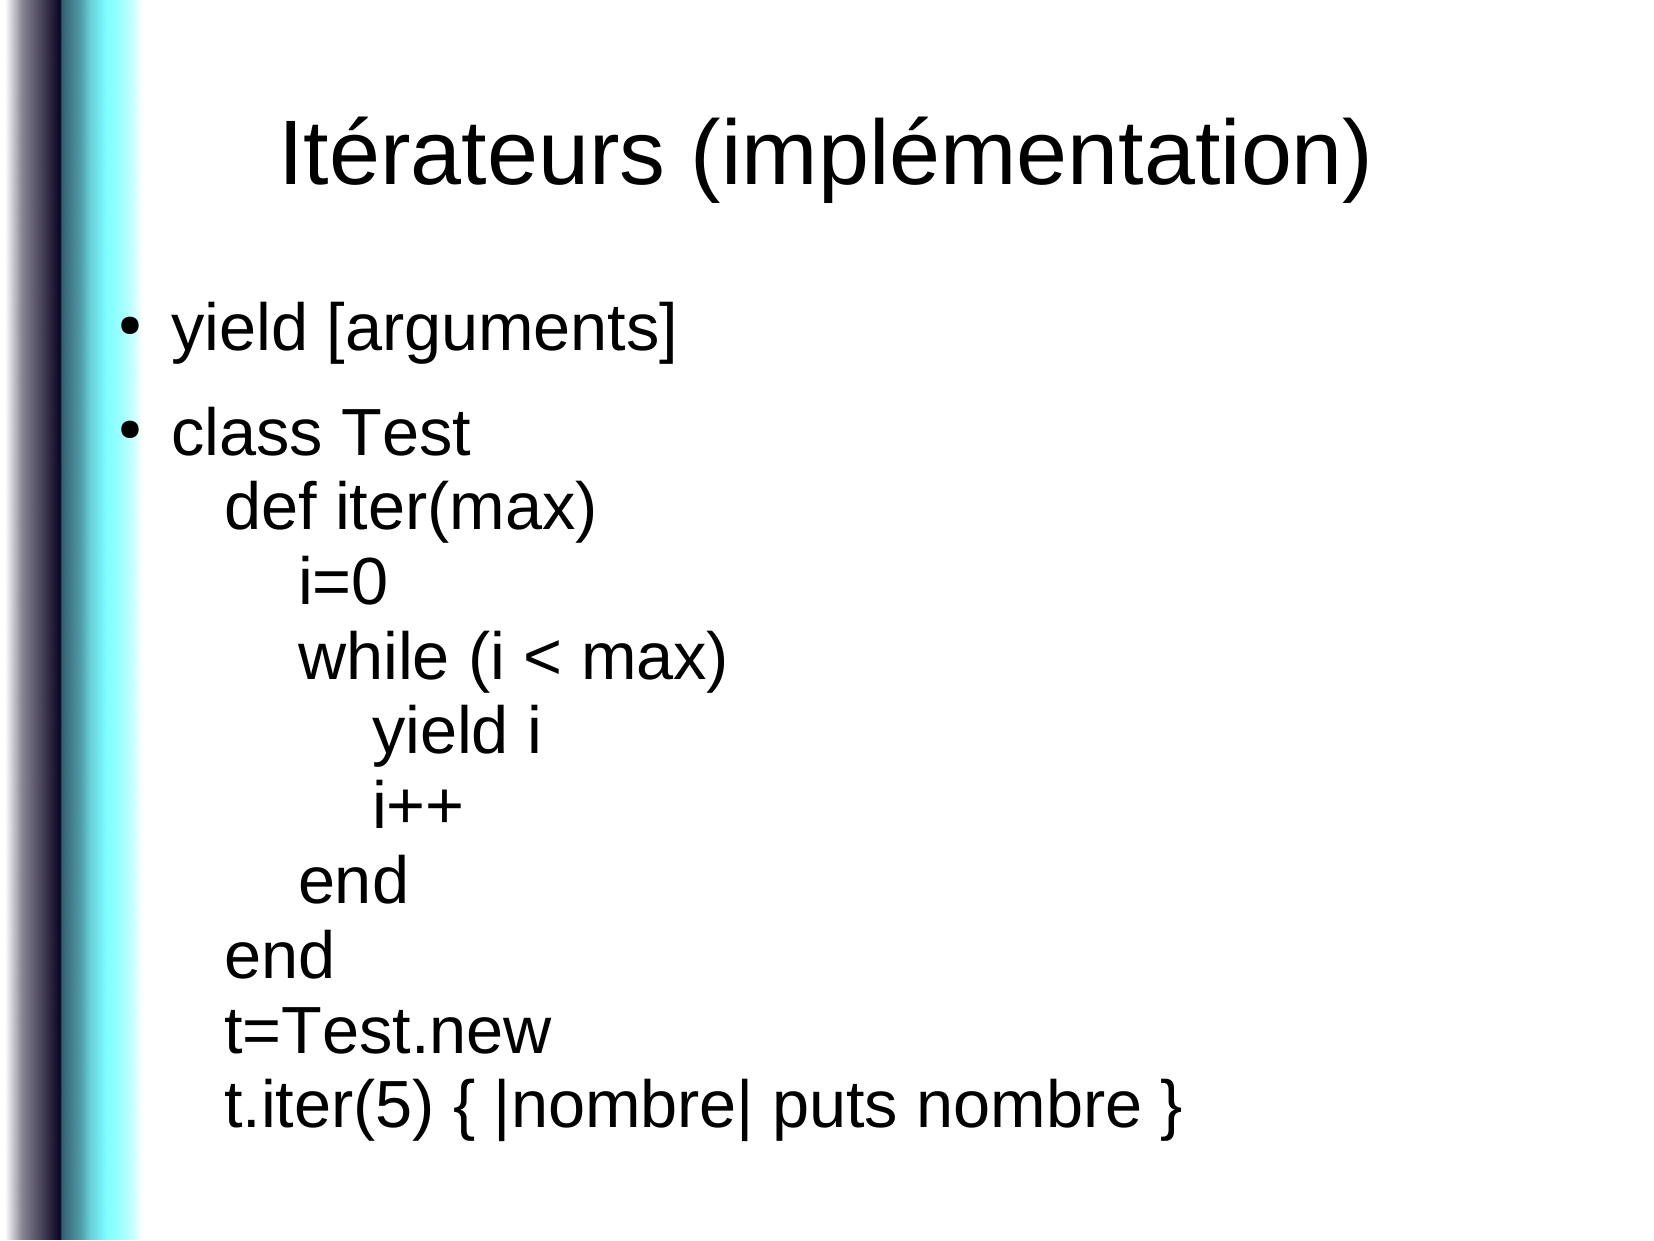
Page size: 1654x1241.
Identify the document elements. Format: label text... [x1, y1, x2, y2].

picture [0, 0, 1654, 1240]
title Itérateurs (implémentation) [82, 49, 1571, 257]
list yield [arguments] class Test def iter(max) i=0 while (i < max) yield i i++ end end t=Test.new t.iter(5) { |nombre| puts nombre } [82, 290, 1571, 1234]
